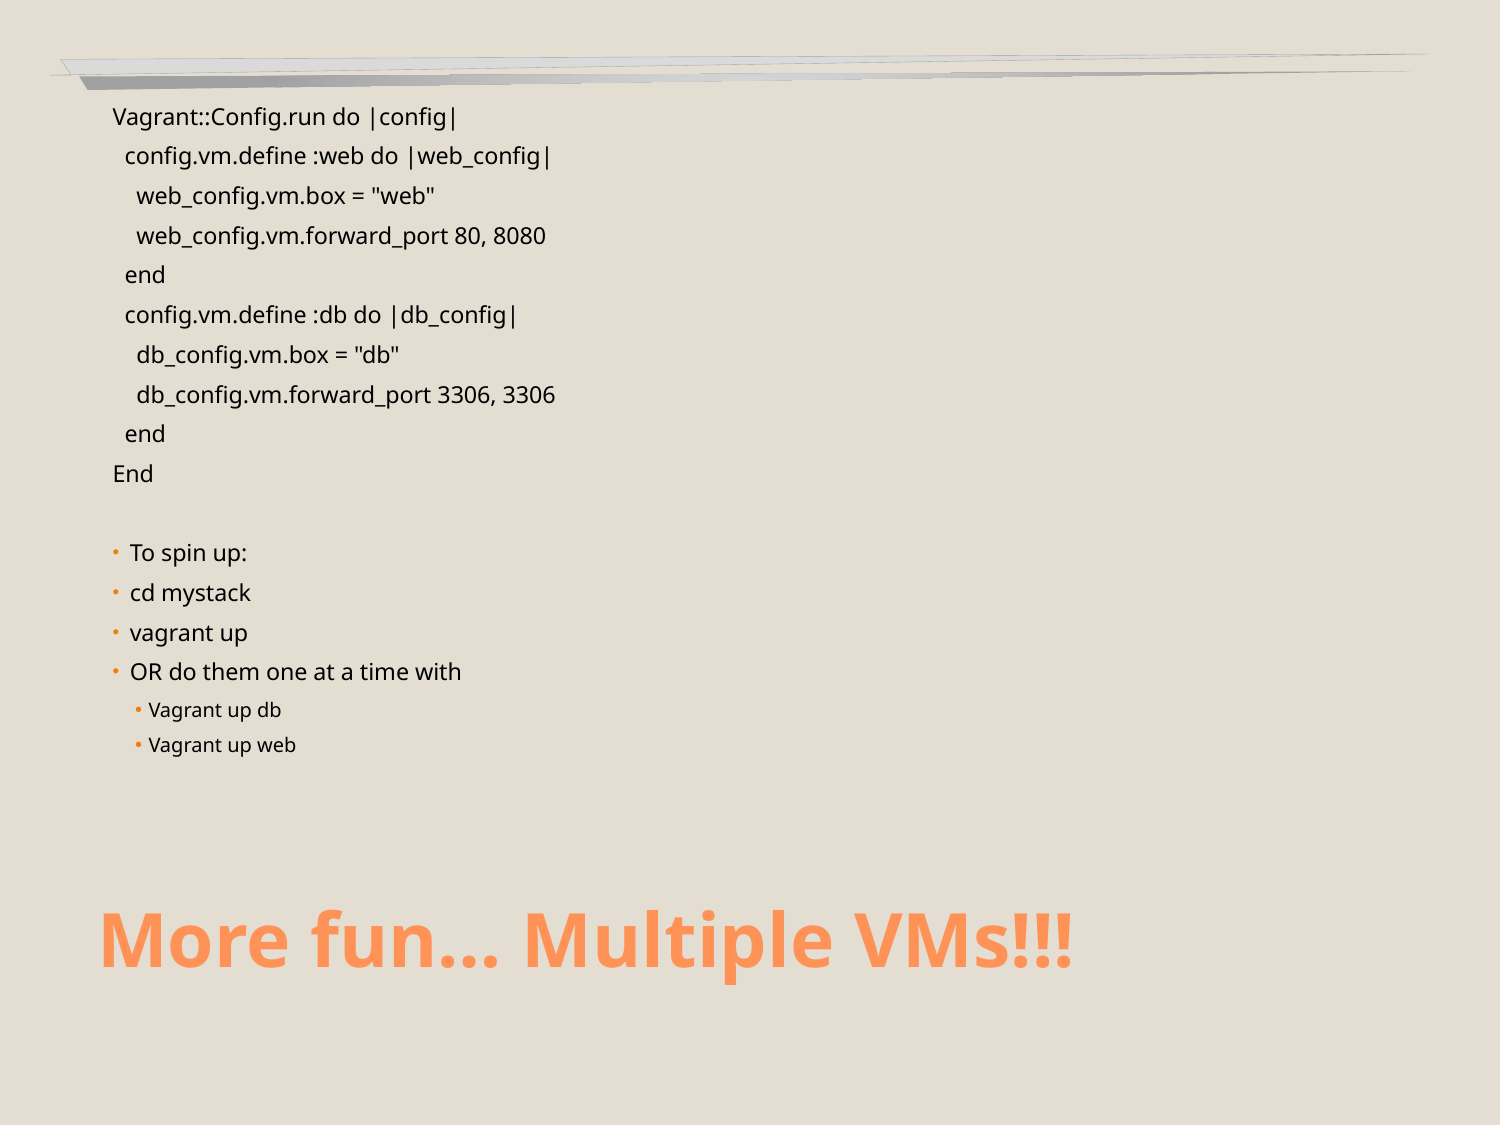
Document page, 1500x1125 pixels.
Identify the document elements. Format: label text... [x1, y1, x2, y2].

list Vagrant::Config.run do |config| config.vm.define :web do |web_config| web_config.vm.box = "web" web_config.vm.forward_port 80, 8080 end config.vm.define :db do |db_config| db_config.vm.box = "db" db_config.vm.forward_port 3306, 3306 end End To spin up: cd mystack vagrant up OR do them one at a time with Vagrant up db Vagrant up web [82, 86, 1425, 774]
title More fun… Multiple VMs!!! [82, 817, 1425, 990]
